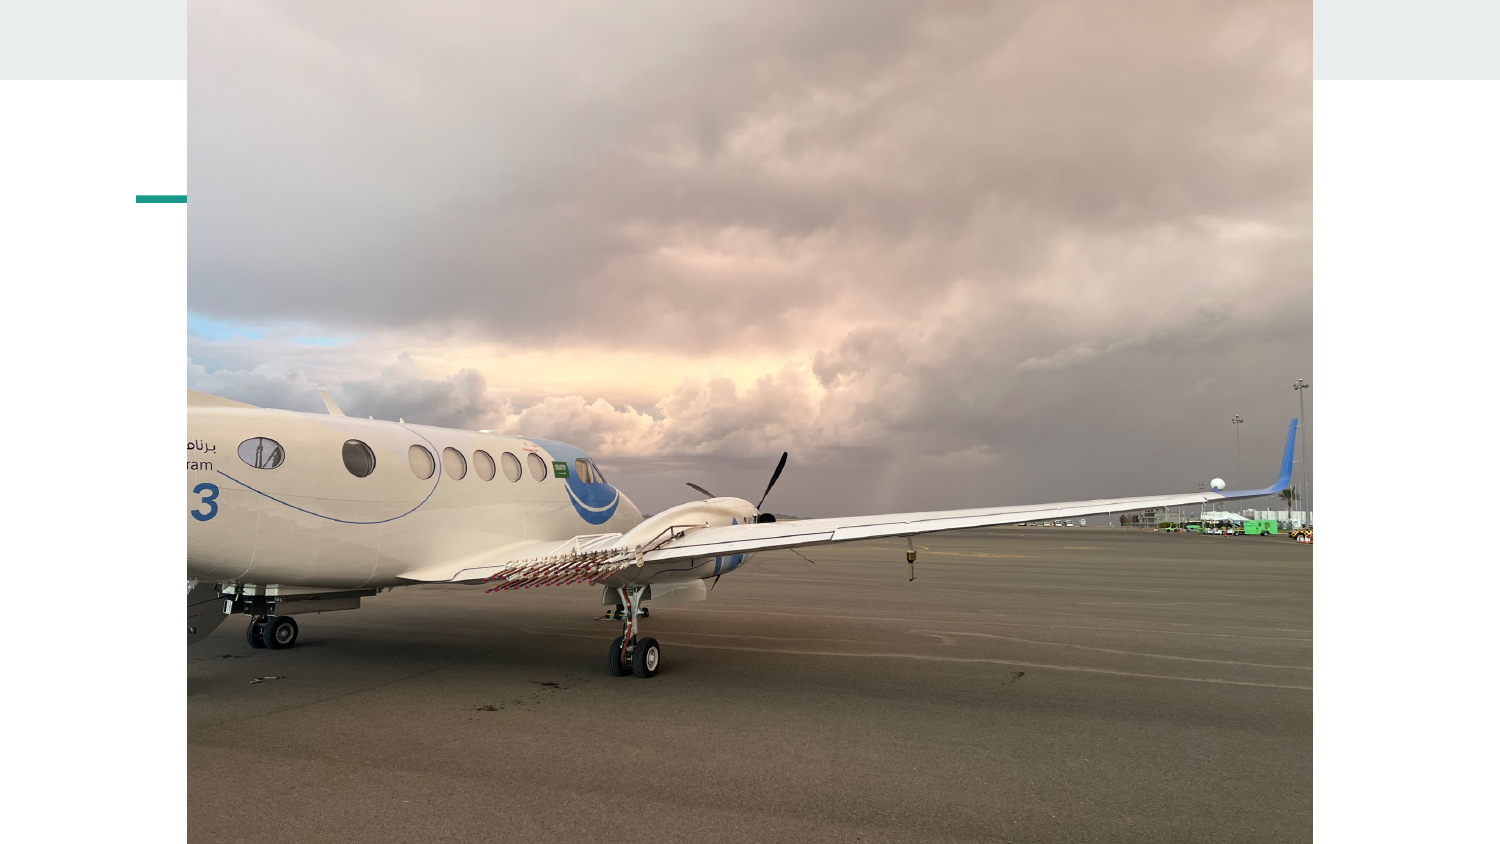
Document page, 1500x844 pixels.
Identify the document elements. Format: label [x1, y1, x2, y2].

picture [187, 0, 1313, 844]
